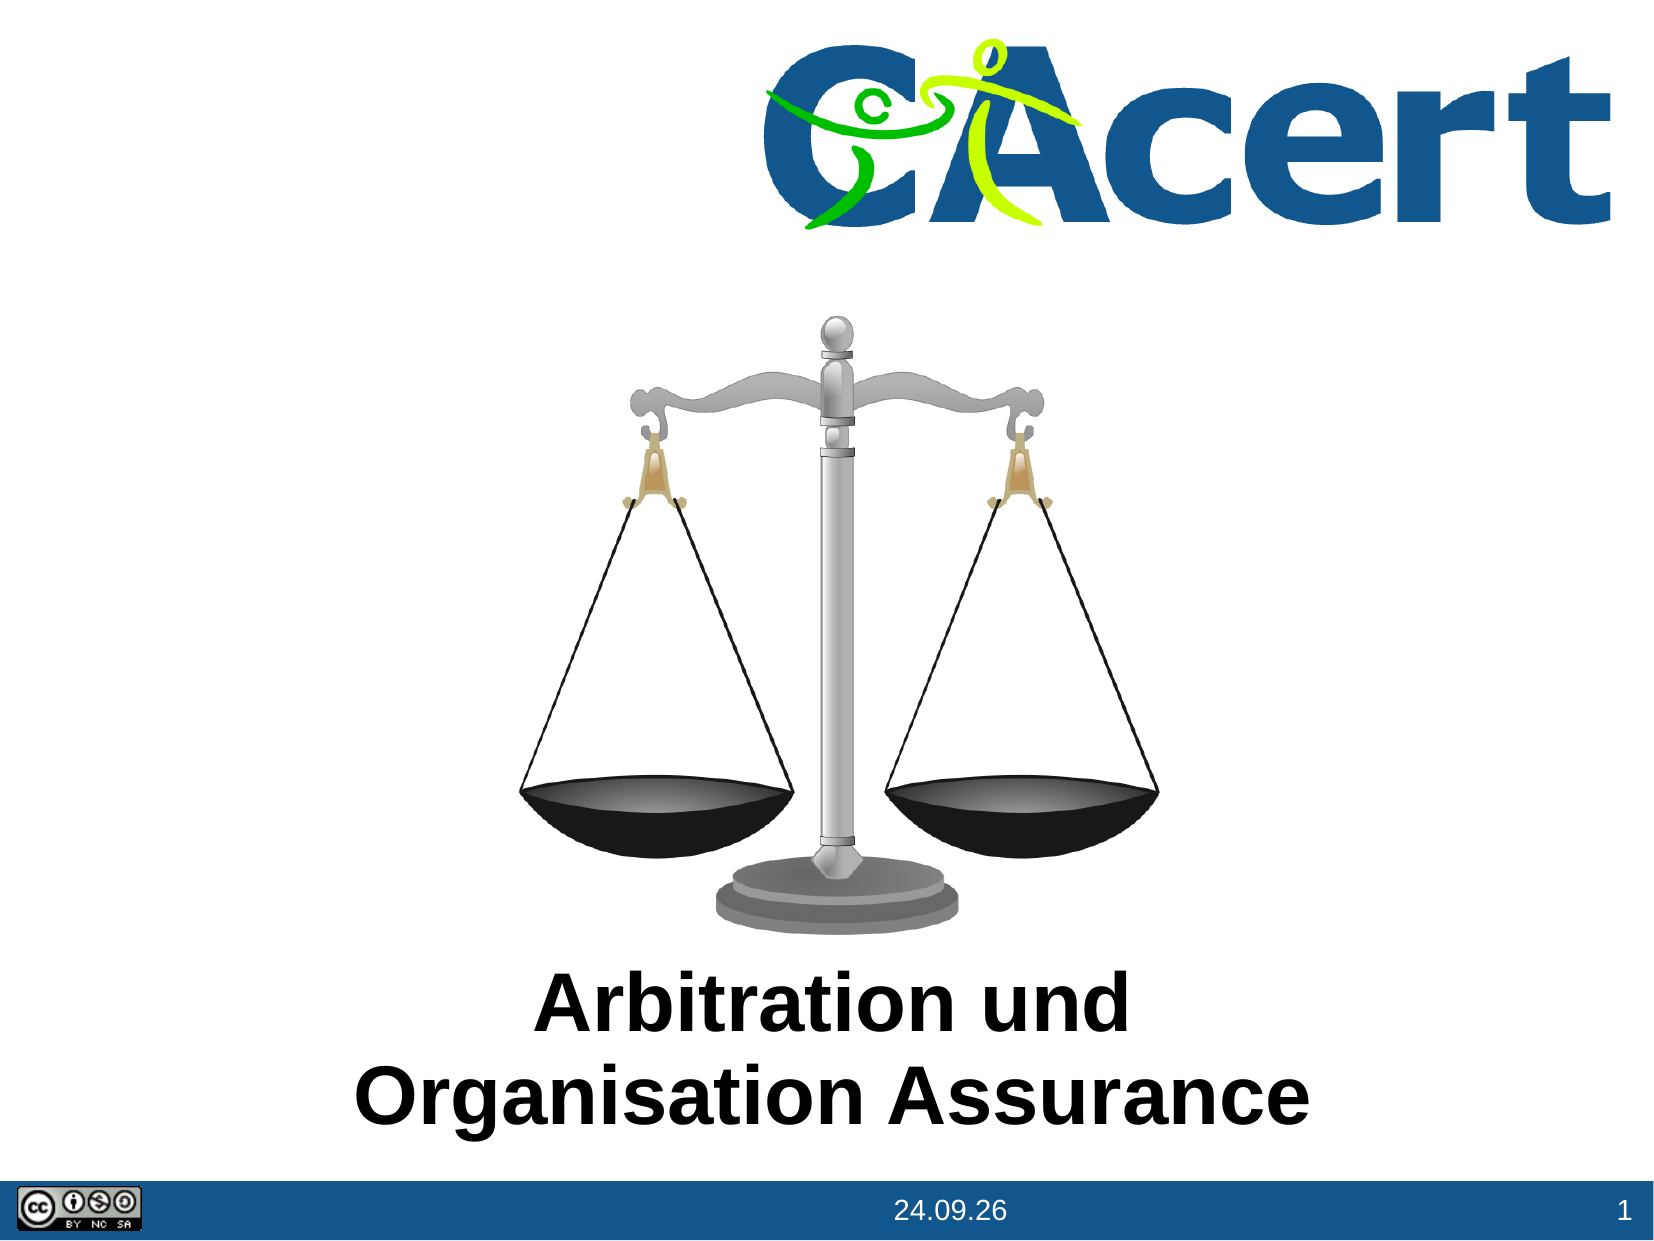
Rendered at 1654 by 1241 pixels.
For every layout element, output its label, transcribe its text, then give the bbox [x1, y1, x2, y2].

picture [761, 35, 1613, 231]
picture [510, 307, 1168, 944]
title Arbitration und Organisation Assurance [88, 956, 1577, 1143]
picture [17, 1186, 142, 1231]
